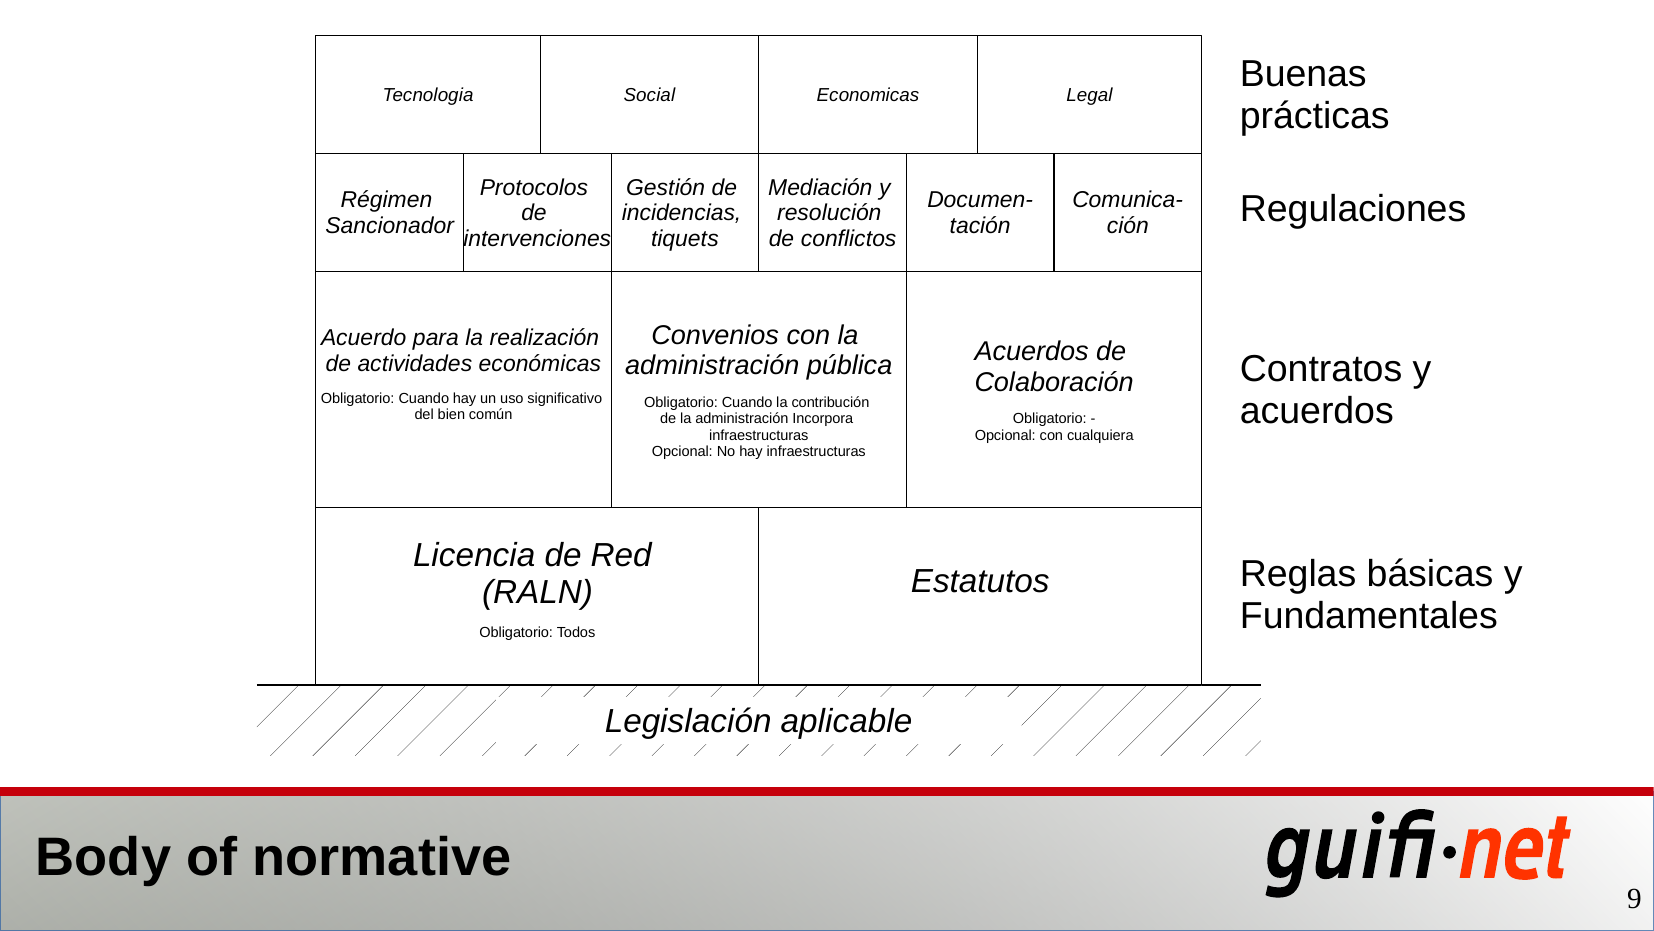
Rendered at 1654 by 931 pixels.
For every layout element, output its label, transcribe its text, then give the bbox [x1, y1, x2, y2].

title Body of normative [35, 826, 1182, 888]
text_box Acuerdos de Colaboración Obligatorio: - Opcional: con cualquiera [907, 272, 1202, 507]
text_box Legal [978, 35, 1202, 154]
text_box Tecnologia [315, 35, 541, 154]
text_box Protocolos de intervenciones [463, 154, 611, 272]
text_box Acuerdo para la realización de actividades económicas Obligatorio: Cuando hay un uso significativo del bien común [315, 272, 611, 508]
text_box Reglas básicas y Fundamentales [1225, 545, 1571, 645]
text_box Buenas prácticas [1225, 44, 1477, 144]
text_box Legislación aplicable [496, 696, 1022, 745]
text_box [256, 685, 1261, 756]
text_box Comunica- ción [1054, 154, 1202, 272]
text_box Estatutos [758, 507, 1202, 685]
text_box Régimen Sancionador [315, 154, 463, 272]
text_box Licencia de Red (RALN) Obligatorio: Todos [315, 508, 758, 685]
text_box Regulaciones [1225, 180, 1524, 280]
text_box Social [541, 35, 759, 154]
text_box Gestión de incidencias, tiquets [611, 154, 758, 272]
text_box Documen- tación [906, 154, 1054, 272]
text_box Mediación y resolución de conflictos [758, 154, 906, 272]
text_box Convenios con la administración pública Obligatorio: Cuando la contribución de la administración Incorpora infraestructuras Opcional: No hay infraestructuras [611, 272, 907, 508]
text_box Economicas [759, 35, 978, 154]
text_box Contratos y acuerdos [1225, 339, 1477, 439]
